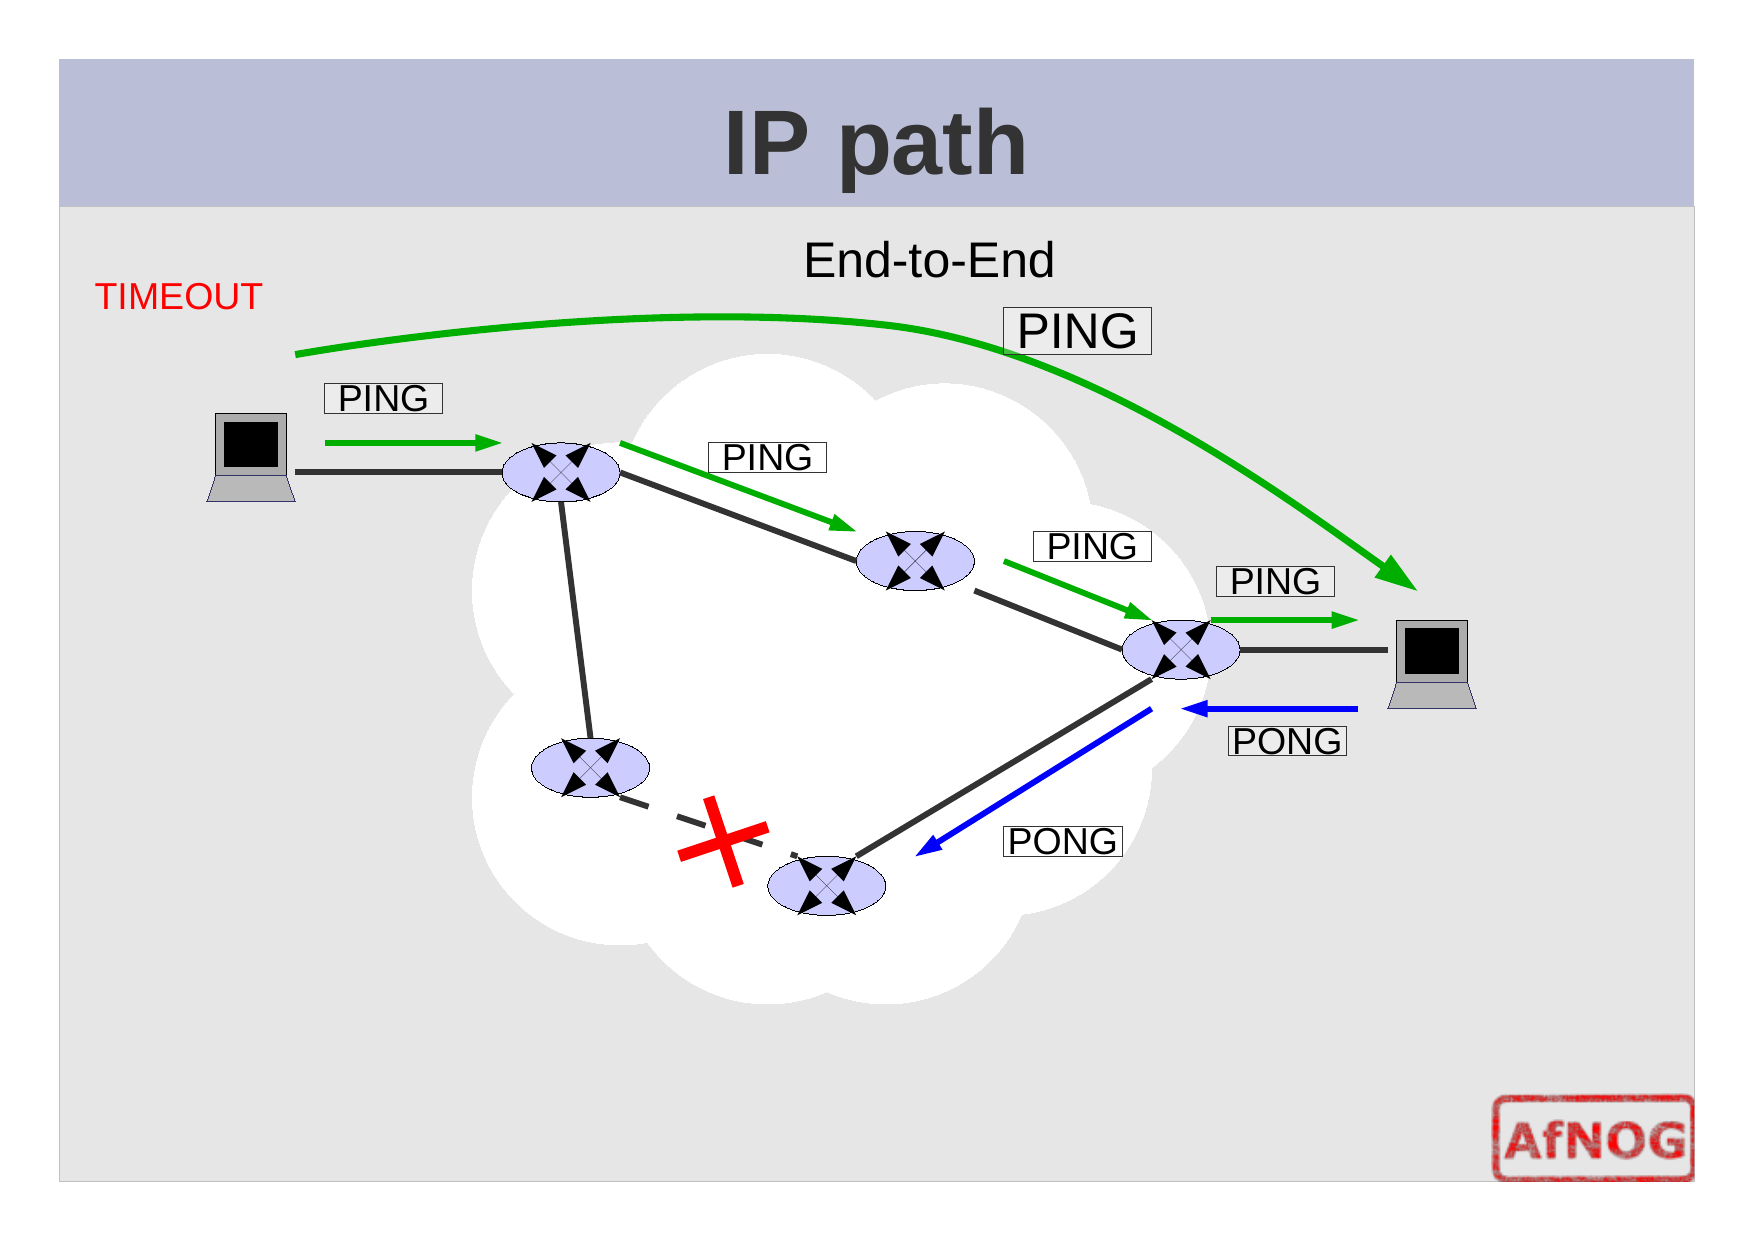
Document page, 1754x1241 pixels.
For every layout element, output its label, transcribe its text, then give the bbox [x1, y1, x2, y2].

text_box [472, 354, 1208, 1004]
text_box PONG [1228, 726, 1347, 756]
text_box PONG [1003, 826, 1123, 857]
text_box [538, 442, 584, 471]
text_box TIMEOUT [88, 269, 296, 325]
text_box [1182, 623, 1240, 676]
text_box [1387, 620, 1477, 709]
text_box [206, 413, 296, 502]
text_box End-to-End [797, 225, 1063, 296]
picture [1490, 1092, 1695, 1182]
text_box PING [1003, 307, 1152, 355]
text_box PING [324, 383, 443, 414]
text_box PING [1216, 566, 1335, 597]
text_box PING [1033, 531, 1152, 562]
title IP path [59, 48, 1695, 237]
text_box PING [708, 442, 827, 473]
